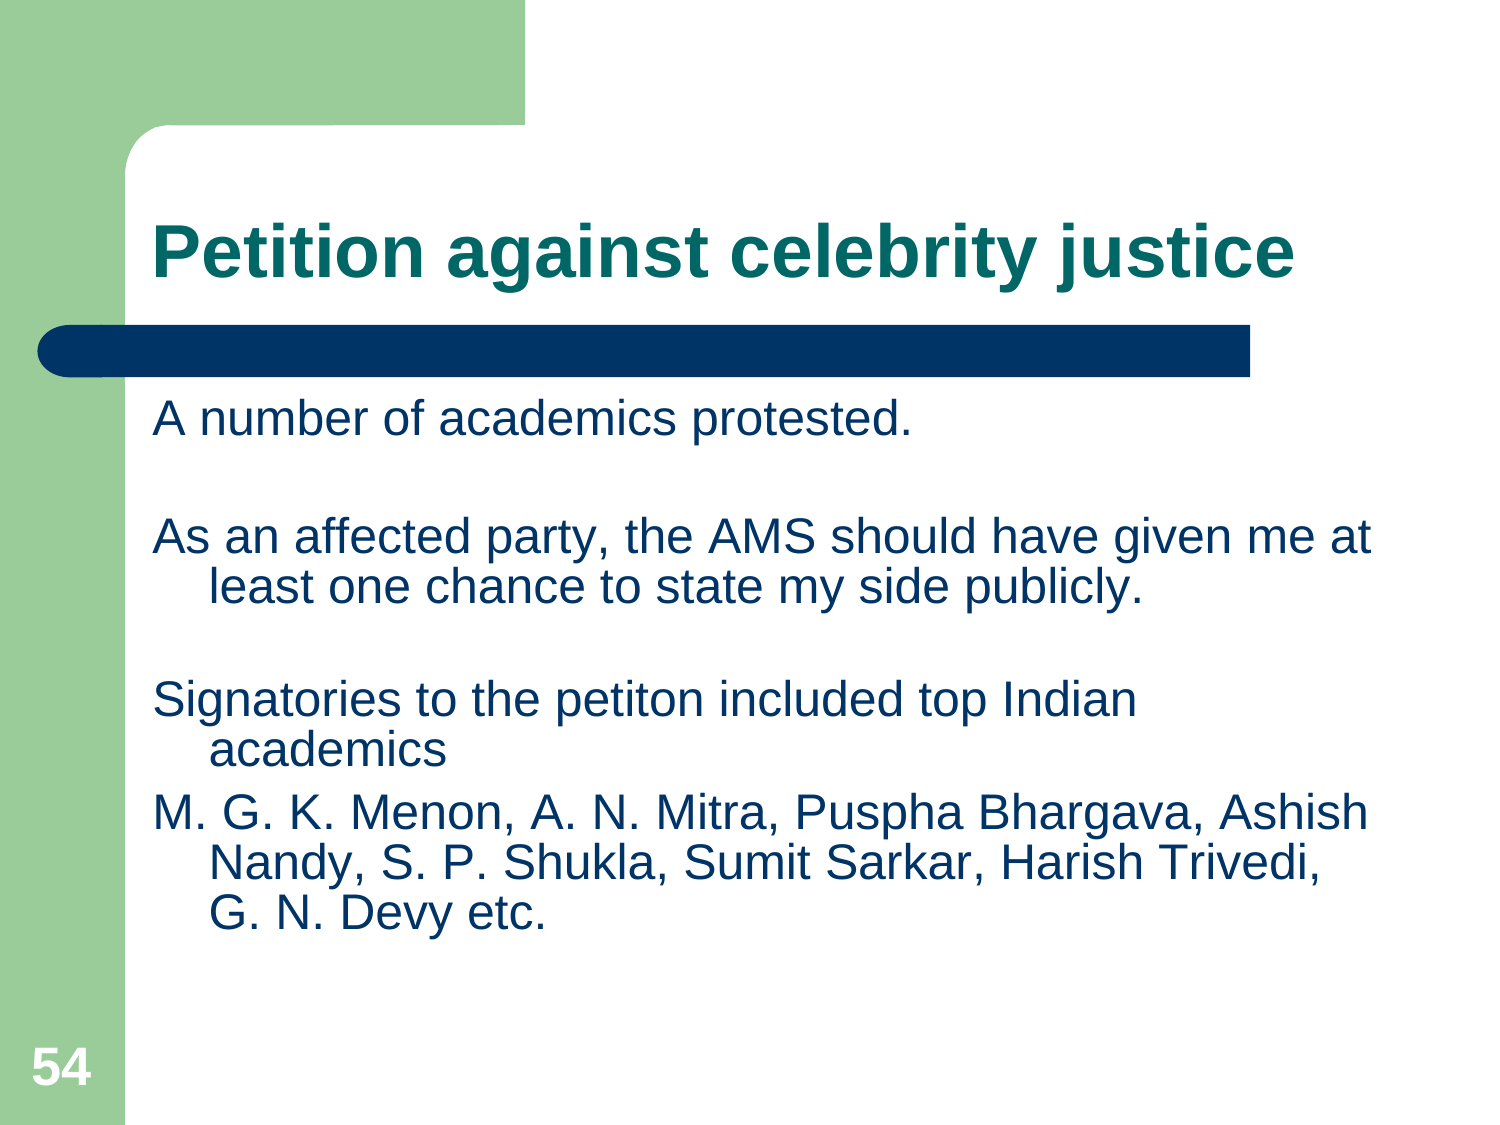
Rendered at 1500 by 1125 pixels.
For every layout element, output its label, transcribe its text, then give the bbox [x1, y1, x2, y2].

title Petition against celebrity justice [136, 136, 1414, 301]
list A number of academics protested. As an affected party, the AMS should have given me at least one chance to state my side publicly. Signatories to the petiton included top Indian academics M. G. K. Menon, A. N. Mitra, Puspha Bhargava, Ashish Nandy, S. P. Shukla, Sumit Sarkar, Harish Trivedi, G. N. Devy etc. [137, 387, 1400, 999]
